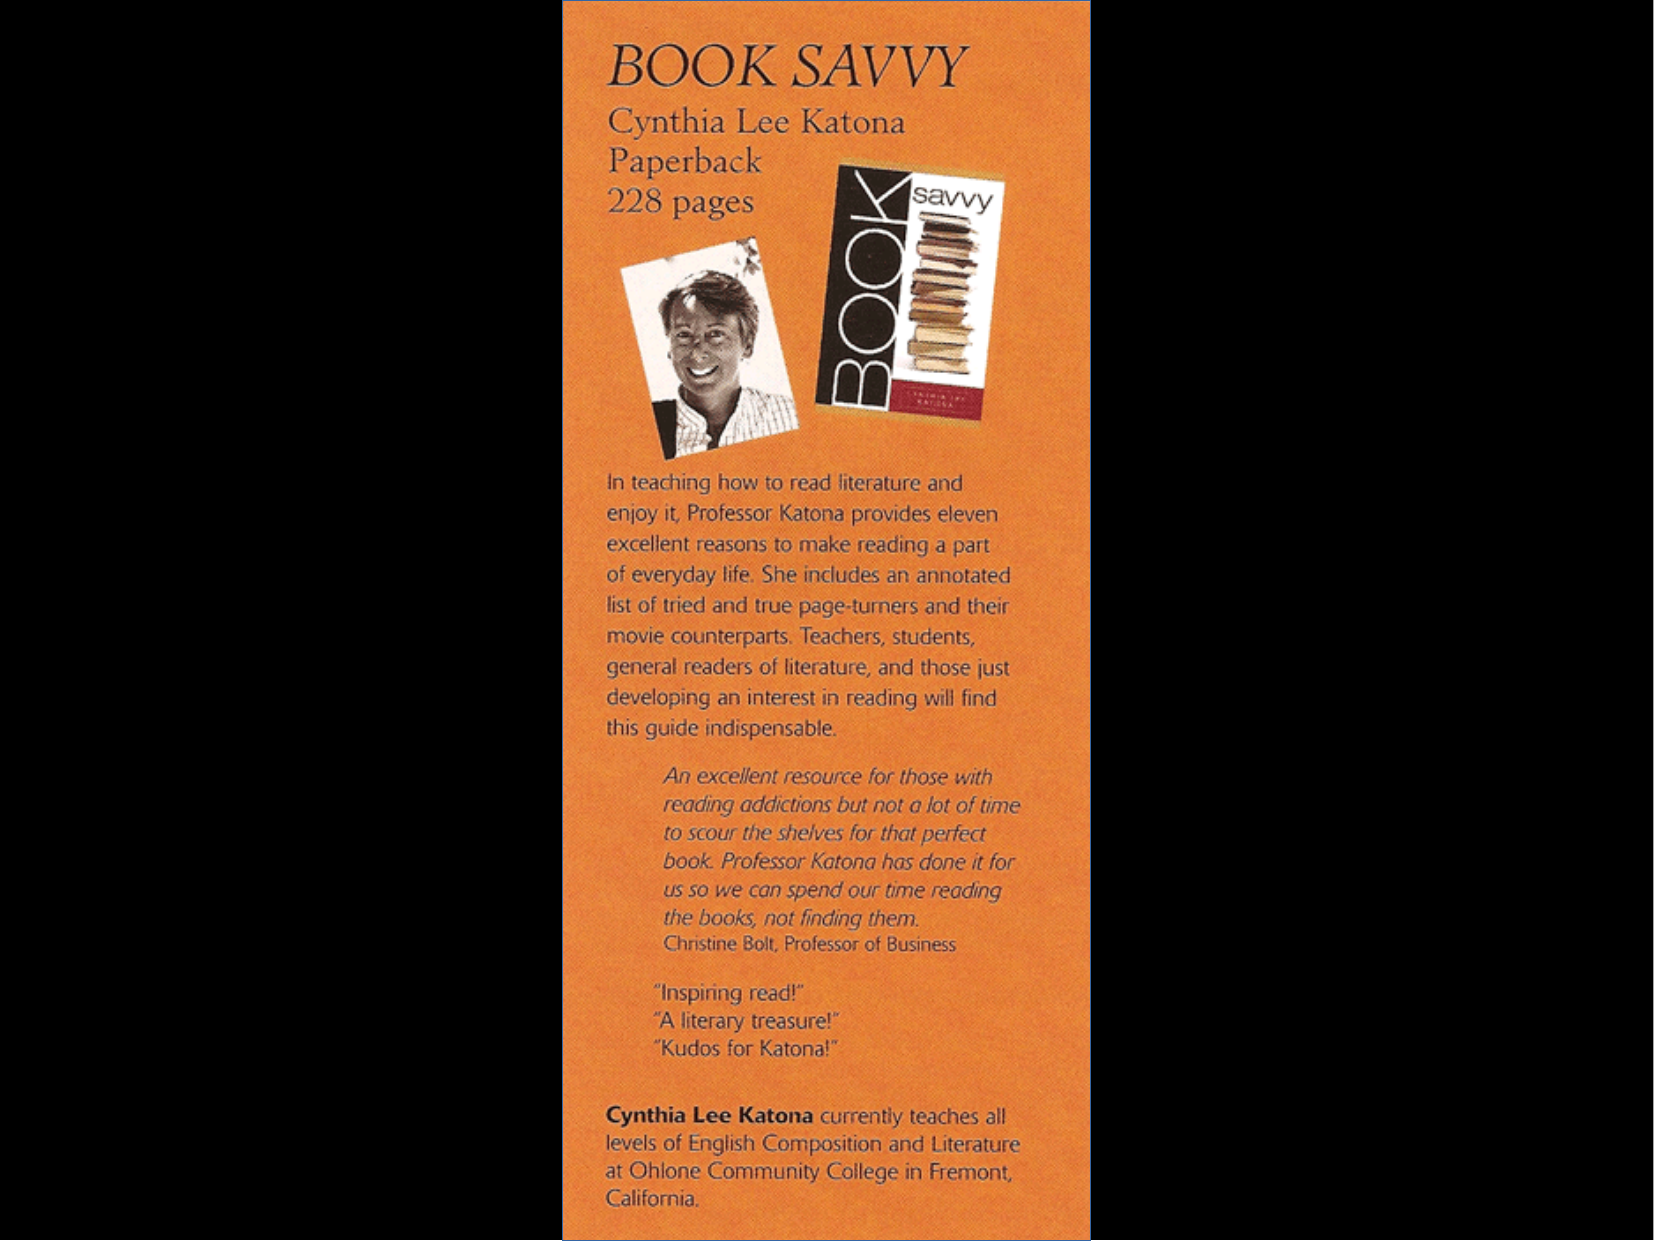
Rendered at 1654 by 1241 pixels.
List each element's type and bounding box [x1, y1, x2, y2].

picture [562, 0, 1091, 1241]
